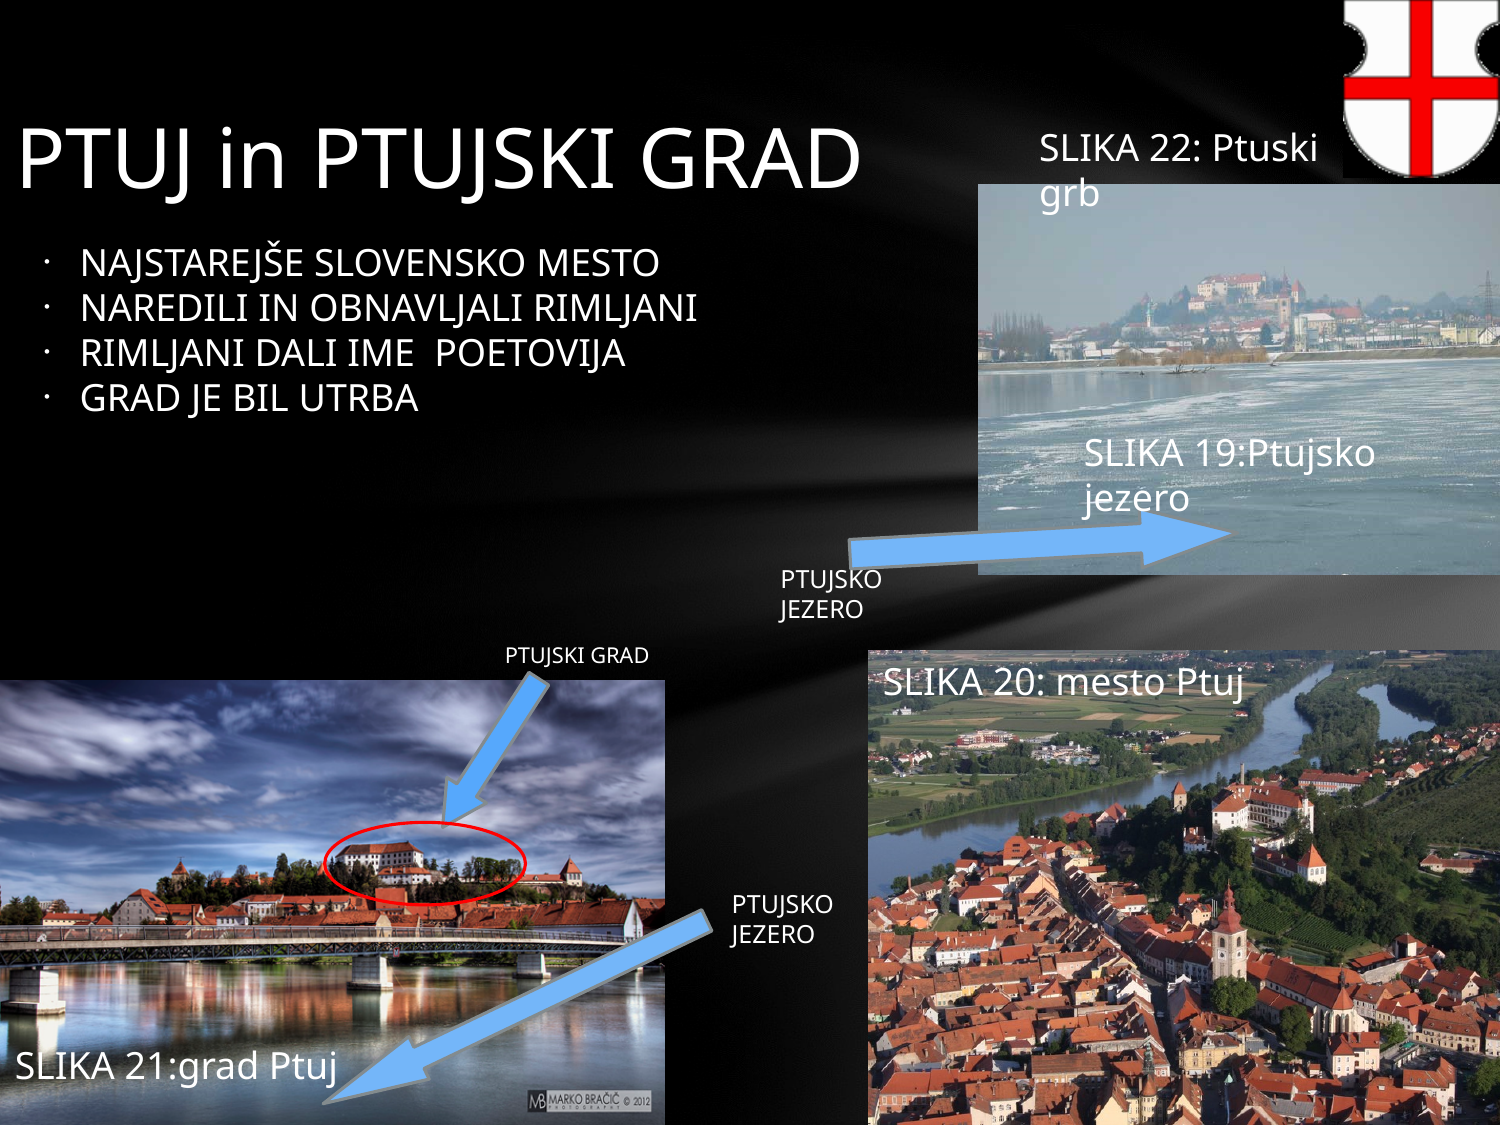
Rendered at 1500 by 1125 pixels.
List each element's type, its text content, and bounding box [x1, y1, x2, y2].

text_box NAJSTAREJŠE SLOVENSKO MESTO NAREDILI IN OBNAVLJALI RIMLJANI RIMLJANI DALI IME POETOVIJA GRAD JE BIL UTRBA [29, 231, 978, 472]
text_box PTUJSKI GRAD [490, 634, 680, 676]
title PTUJ in PTUJSKI GRAD [0, 37, 1260, 213]
text_box [443, 676, 549, 822]
text_box SLIKA 19:Ptujsko jezero [1068, 421, 1500, 526]
text_box SLIKA 22: Ptuski grb [1024, 116, 1393, 222]
text_box [441, 909, 712, 1034]
picture [0, 0, 1500, 1125]
text_box SLIKA 21:grad Ptuj [0, 1034, 526, 1095]
text_box [849, 526, 1238, 568]
text_box PTUJSKO JEZERO [716, 881, 928, 957]
text_box [323, 1095, 361, 1104]
text_box PTUJSKO JEZERO [765, 555, 943, 631]
text_box SLIKA 20: mesto Ptuj [868, 650, 1396, 711]
